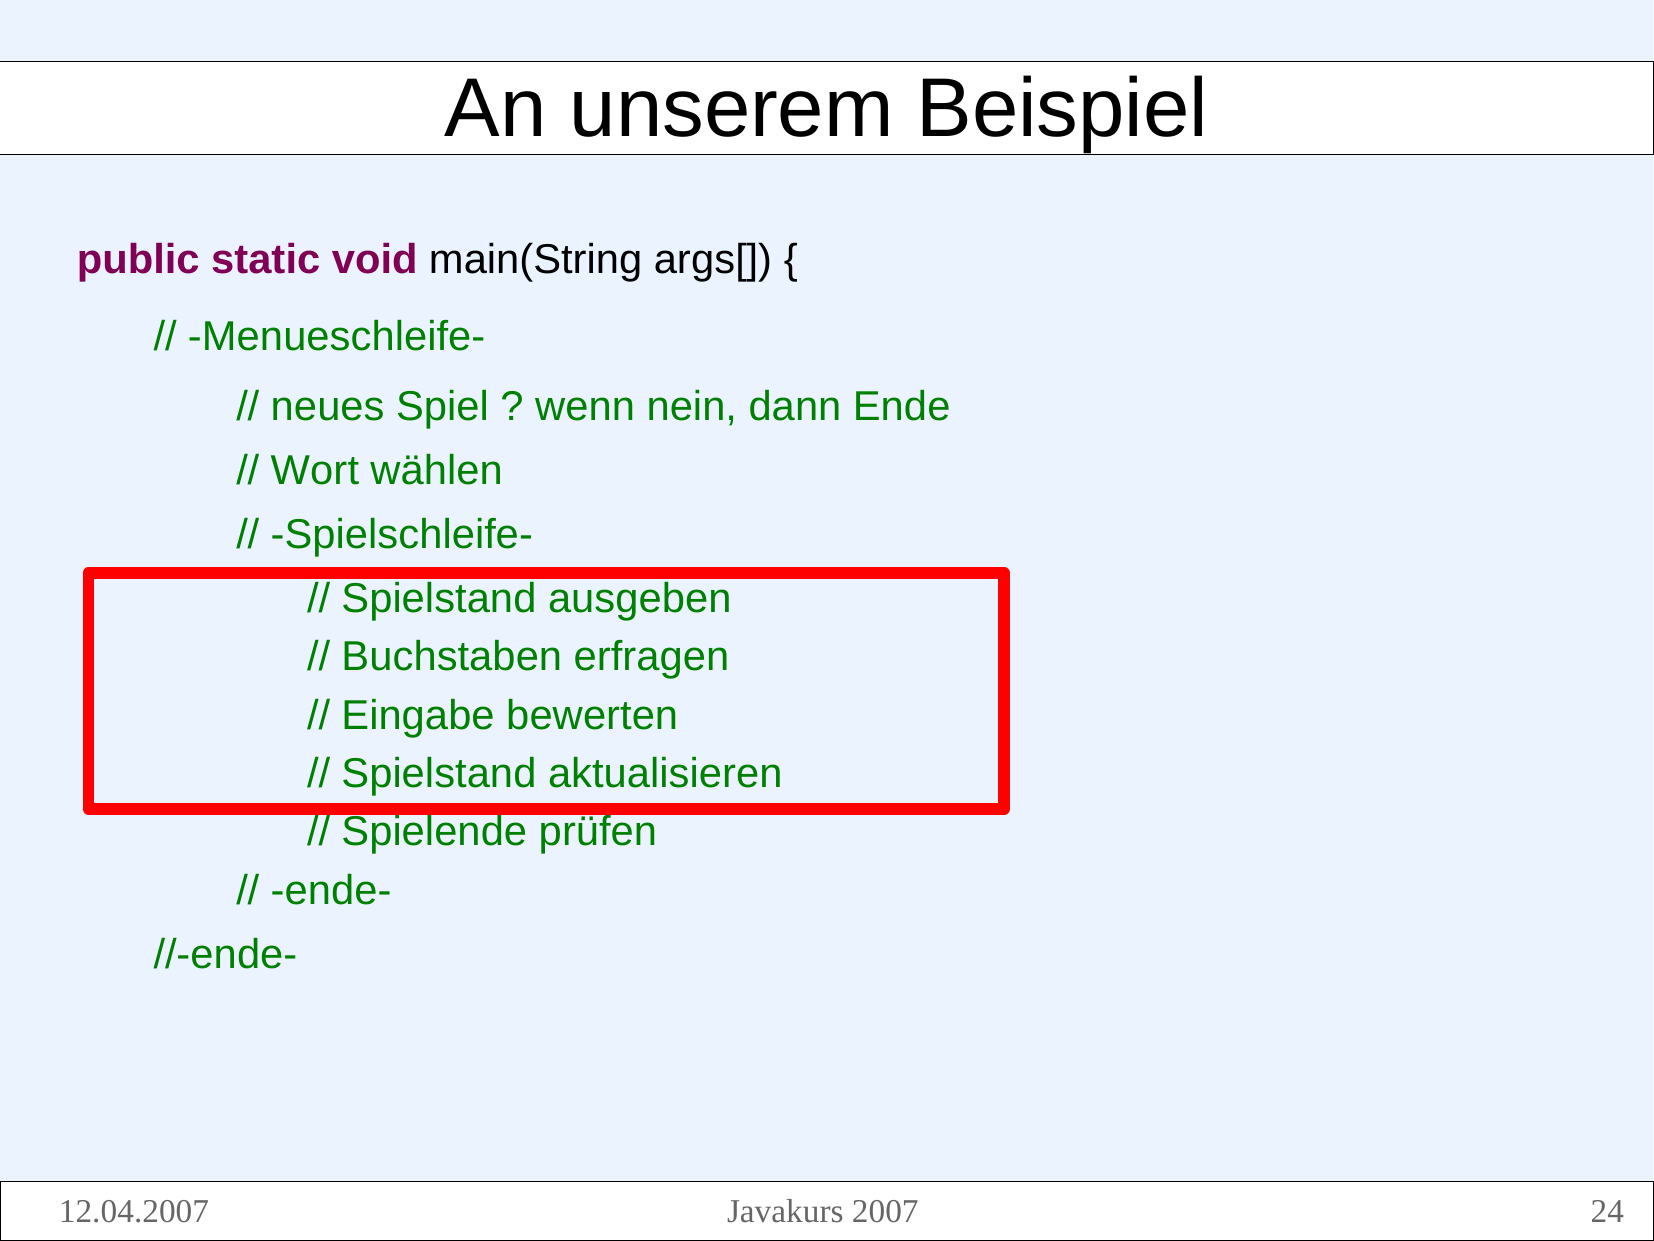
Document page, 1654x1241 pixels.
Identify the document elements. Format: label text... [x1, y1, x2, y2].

list public static void main(String args[]) { // -Menueschleife- // neues Spiel ? wenn nein, dann Ende // Wort wählen // -Spielschleife- // Spielstand ausgeben // Buchstaben erfragen // Eingabe bewerten // Spielstand aktualisieren // Spielende prüfen // -ende- //-ende- [59, 236, 1595, 1137]
title An unserem Beispiel [0, 61, 1654, 155]
